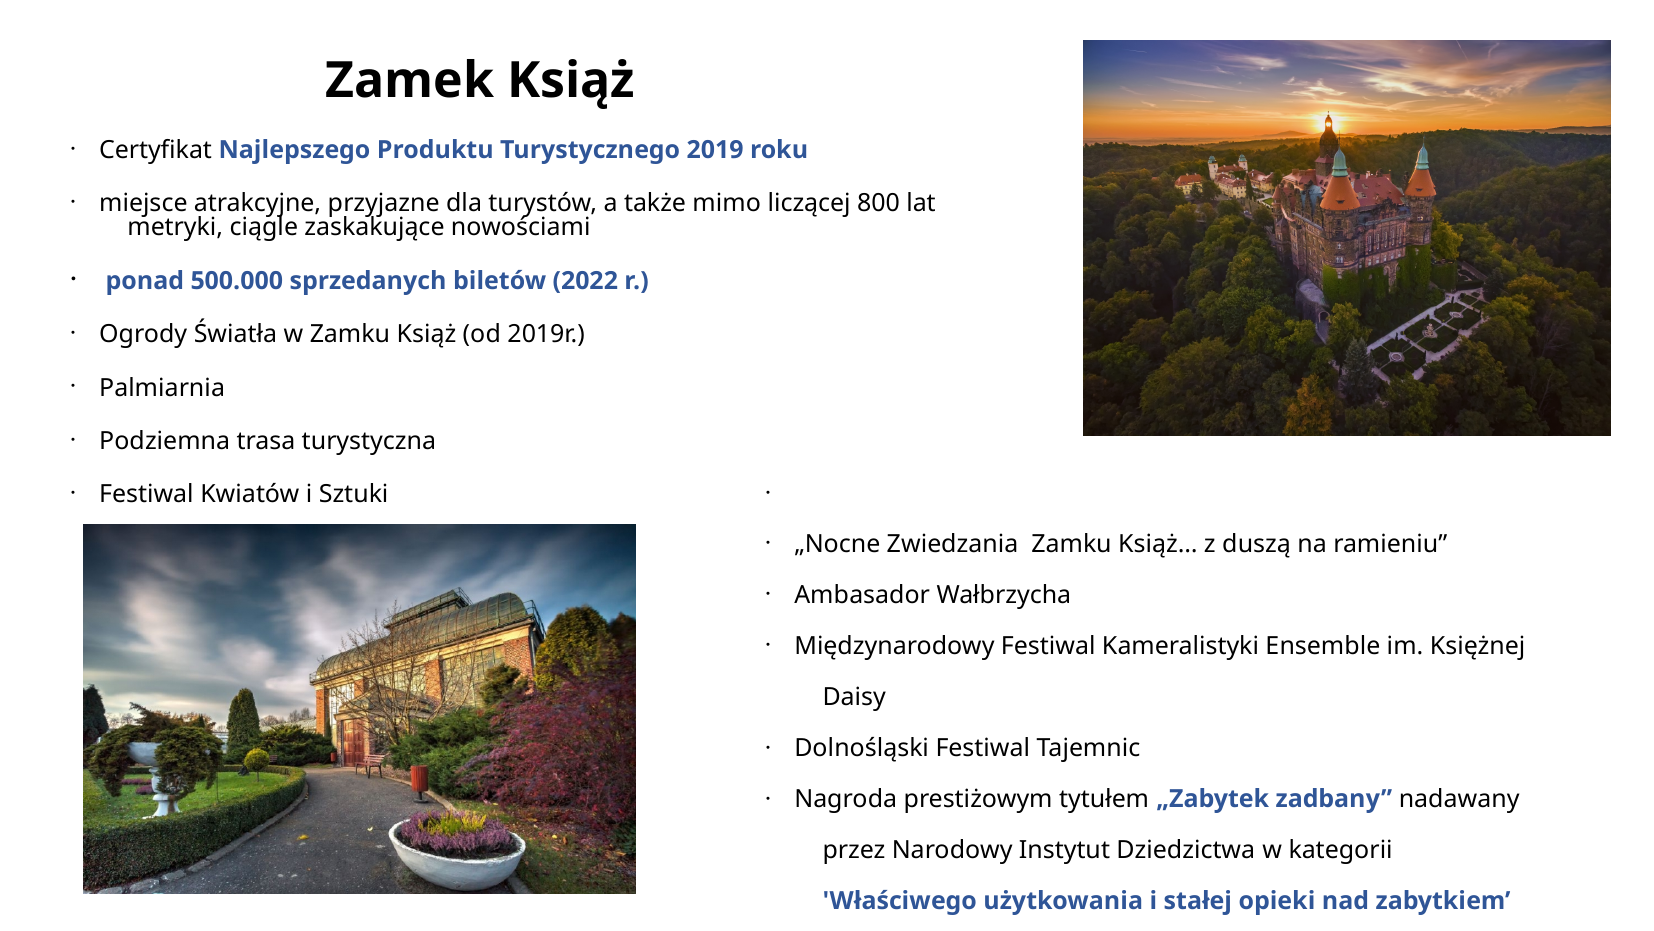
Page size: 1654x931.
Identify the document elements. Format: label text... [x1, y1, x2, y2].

picture [83, 524, 636, 894]
text_box „Nocne Zwiedzania Zamku Książ… z duszą na ramieniu” Ambasador Wałbrzycha Międzynarodowy Festiwal Kameralistyki Ensemble im. Księżnej Daisy Dolnośląski Festiwal Tajemnic Nagroda prestiżowym tytułem „Zabytek zadbany” nadawany przez Narodowy Instytut Dziedzictwa w kategorii 'Właściwego użytkowania i stałej opieki nad zabytkiem’ (2022 r.) [751, 467, 1550, 892]
list Certyfikat Najlepszego Produktu Turystycznego 2019 roku miejsce atrakcyjne, przyjazne dla turystów, a także mimo liczącej 800 lat metryki, ciągle zaskakujące nowościami ponad 500.000 sprzedanych biletów (2022 r.) Ogrody Światła w Zamku Książ (od 2019r.) Palmiarnia Podziemna trasa turystyczna Festiwal Kwiatów i Sztuki [71, 139, 1033, 509]
title Zamek Książ [83, 0, 879, 139]
picture [1083, 40, 1611, 436]
